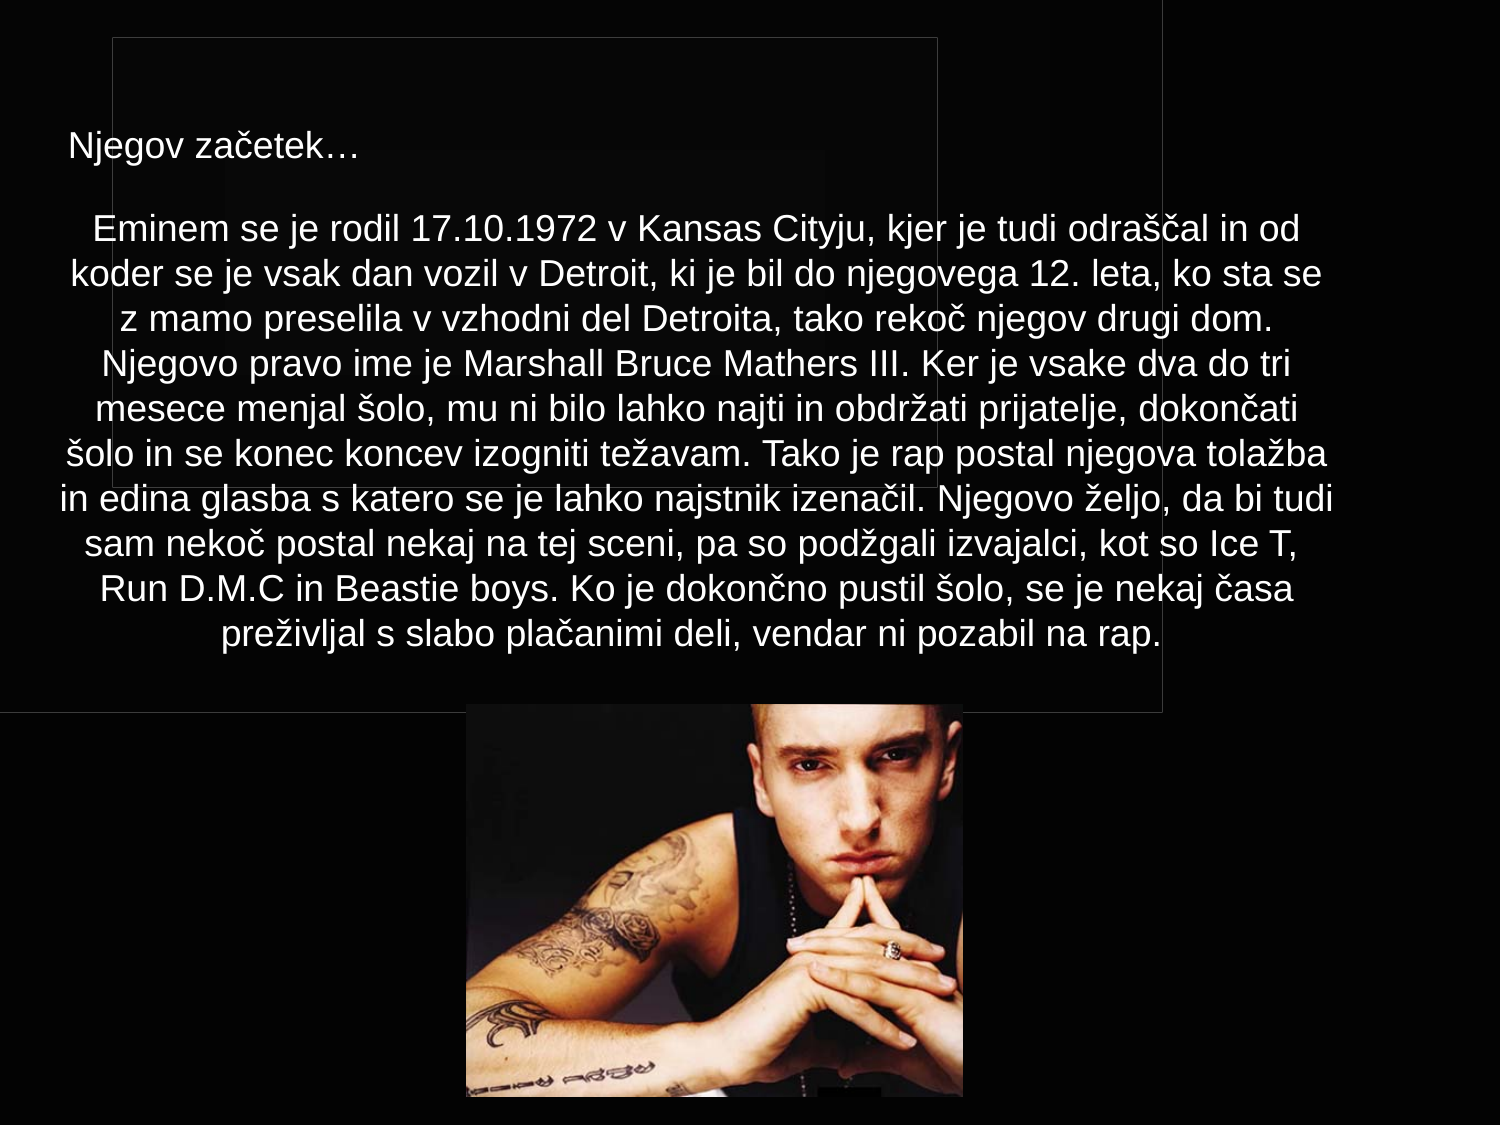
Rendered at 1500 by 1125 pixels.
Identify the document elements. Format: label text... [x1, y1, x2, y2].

text_box Eminem se je rodil 17.10.1972 v Kansas Cityju, kjer je tudi odraščal in od koder se je vsak dan vozil v Detroit, ki je bil do njegovega 12. leta, ko sta se z mamo preselila v vzhodni del Detroita, tako rekoč njegov drugi dom. Njegovo pravo ime je Marshall Bruce Mathers III. Ker je vsake dva do tri mesece menjal šolo, mu ni bilo lahko najti in obdržati prijatelje, dokončati šolo in se konec koncev izogniti težavam. Tako je rap postal njegova tolažba in edina glasba s katero se je lahko najstnik izenačil. Njegovo željo, da bi tudi sam nekoč postal nekaj na tej sceni, pa so podžgali izvajalci, kot so Ice T, Run D.M.C in Beastie boys. Ko je dokončno pustil šolo, se je nekaj časa preživljal s slabo plačanimi deli, vendar ni pozabil na rap. [41, 196, 1353, 662]
text_box Njegov začetek… [53, 113, 621, 174]
picture [466, 704, 963, 1097]
